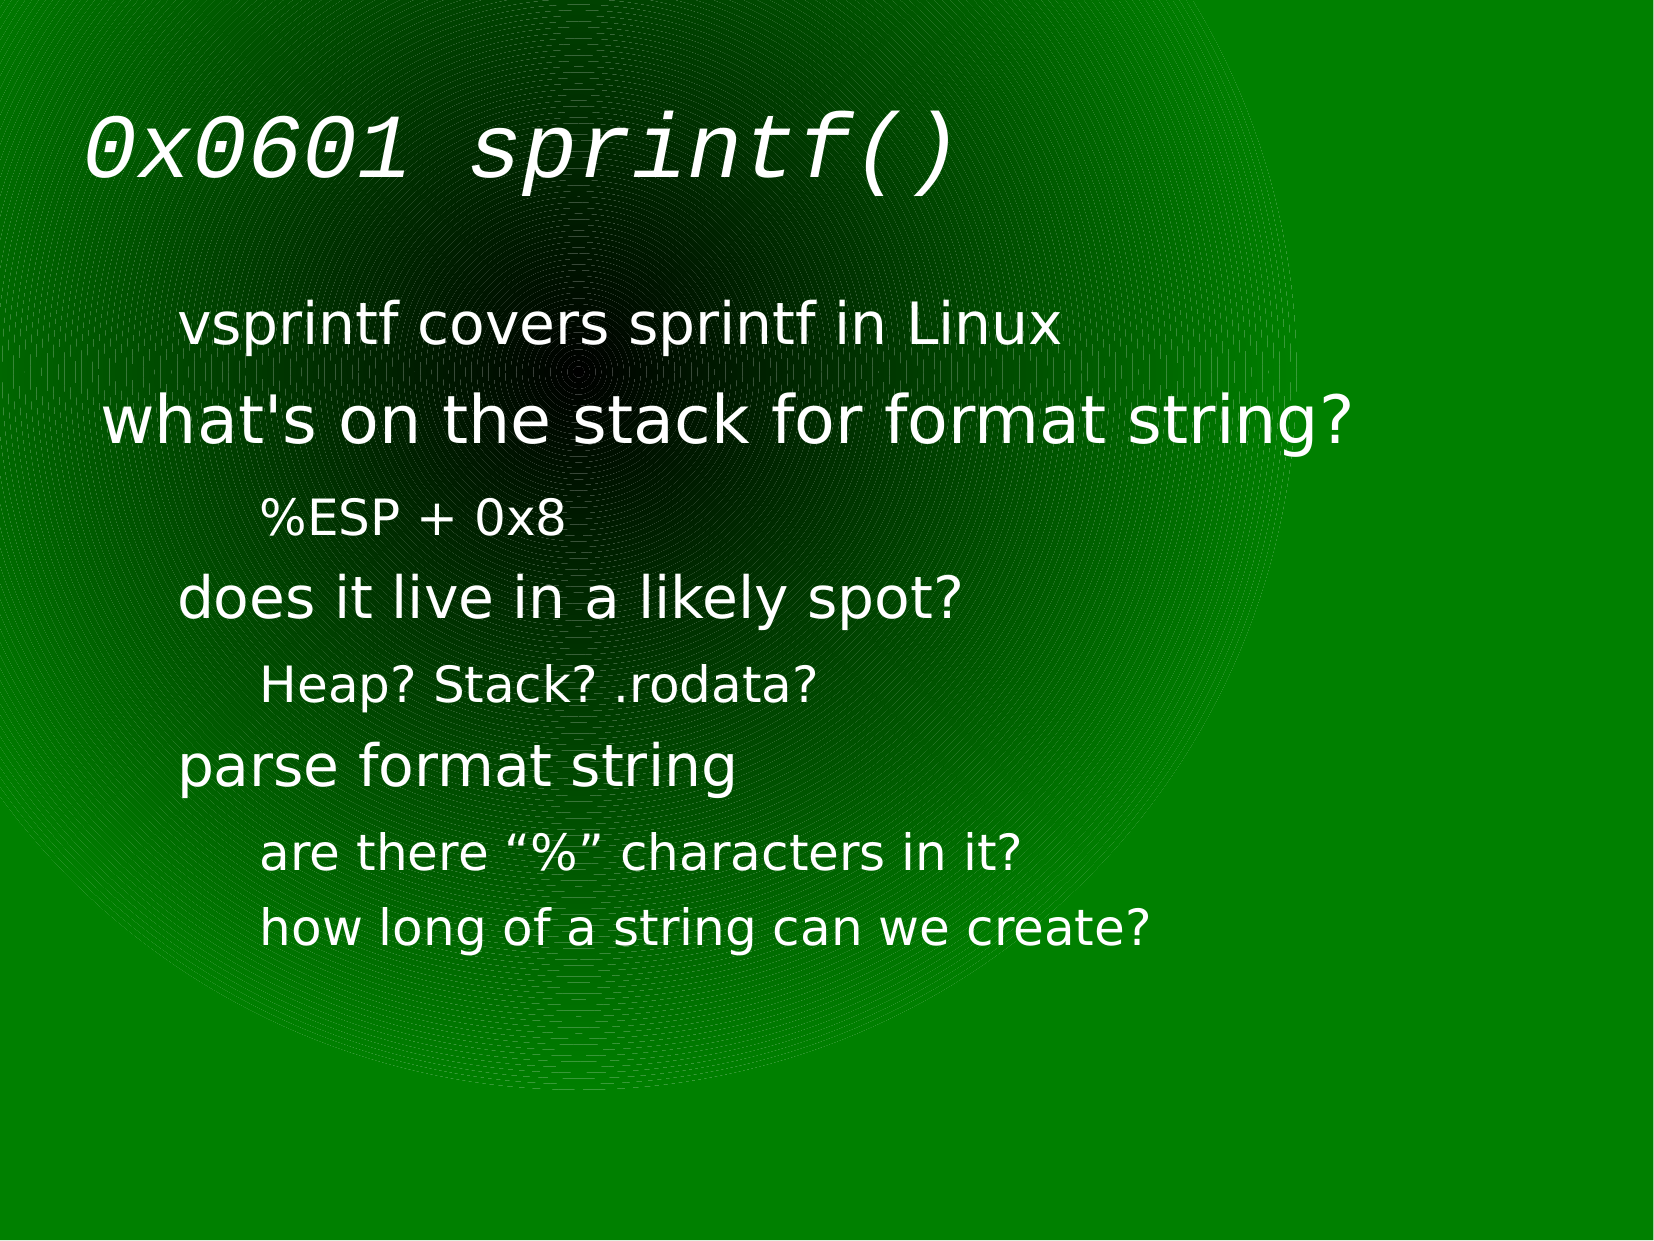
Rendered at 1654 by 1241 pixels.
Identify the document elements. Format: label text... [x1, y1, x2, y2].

list vsprintf covers sprintf in Linux what's on the stack for format string? %ESP + 0x8 does it live in a likely spot? Heap? Stack? .rodata? parse format string are there “%” characters in it? how long of a string can we create? [82, 290, 1571, 1094]
title 0x0601 sprintf() [82, 56, 1571, 250]
